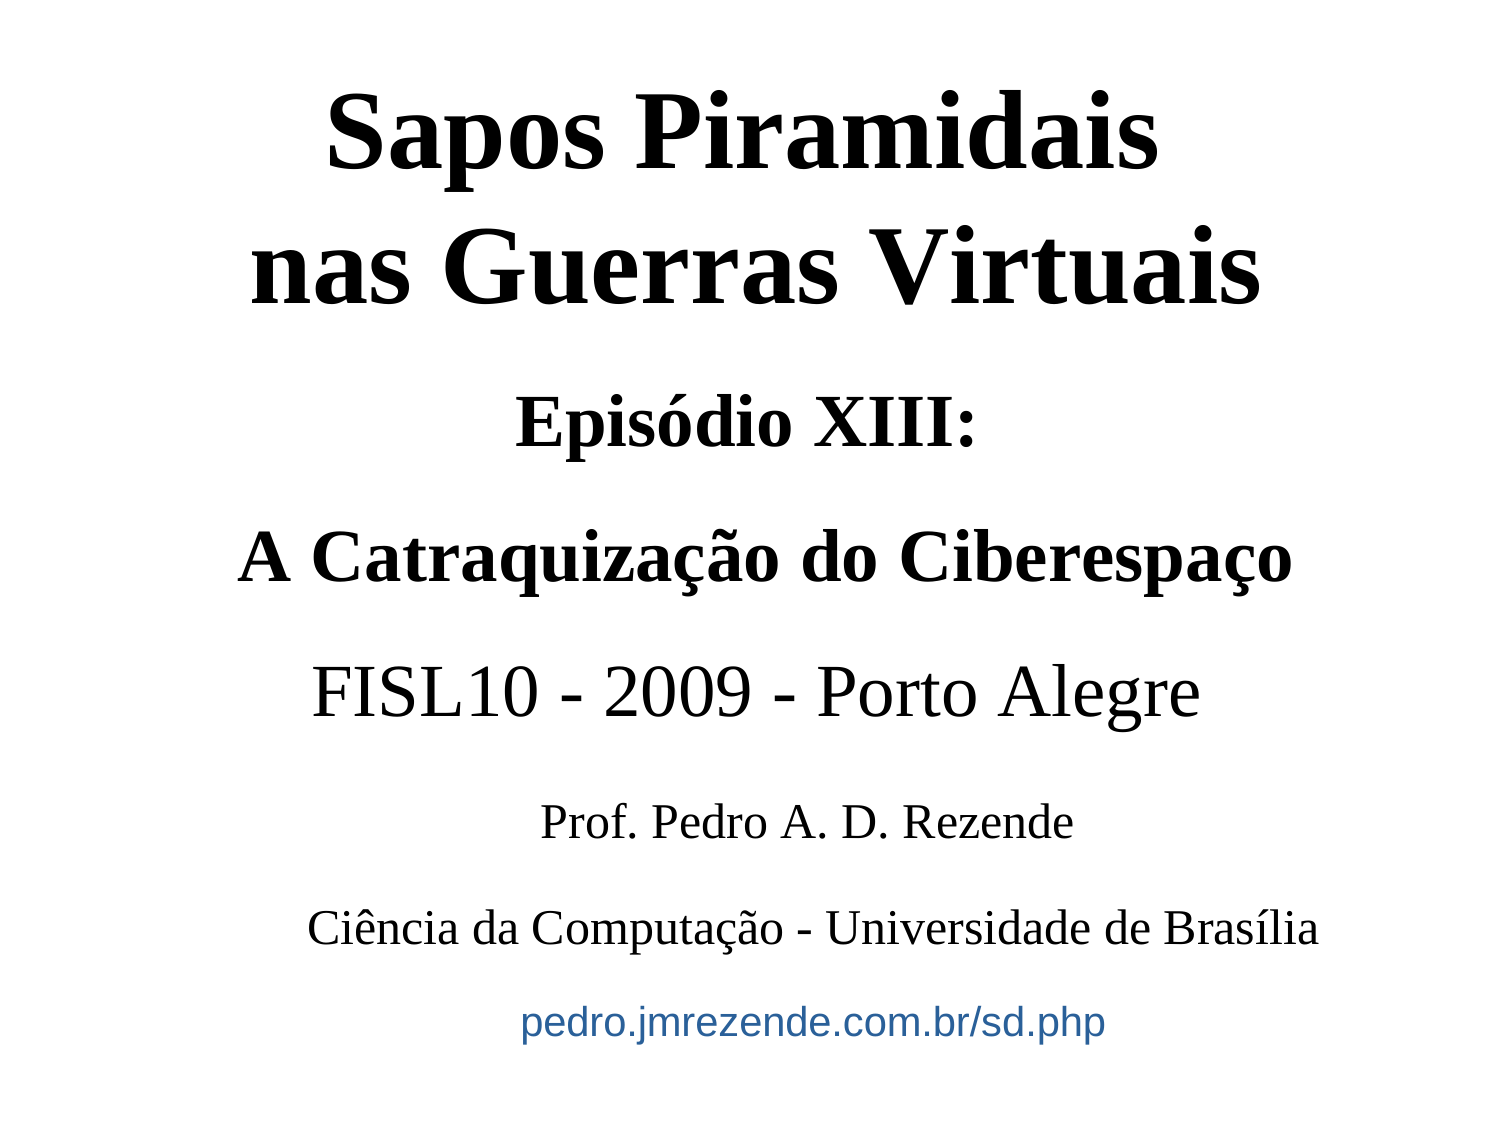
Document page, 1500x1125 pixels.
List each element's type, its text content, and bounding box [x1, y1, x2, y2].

title Sapos Piramidais nas Guerras Virtuais Episódio XIII: A Catraquização do Ciberespaço FISL10 - 2009 - Porto Alegre [55, 50, 1459, 740]
text_box Prof. Pedro A. D. Rezende Ciência da Computação - Universidade de Brasília pedro.jmrezende.com.br/sd.php [143, 748, 1408, 1062]
